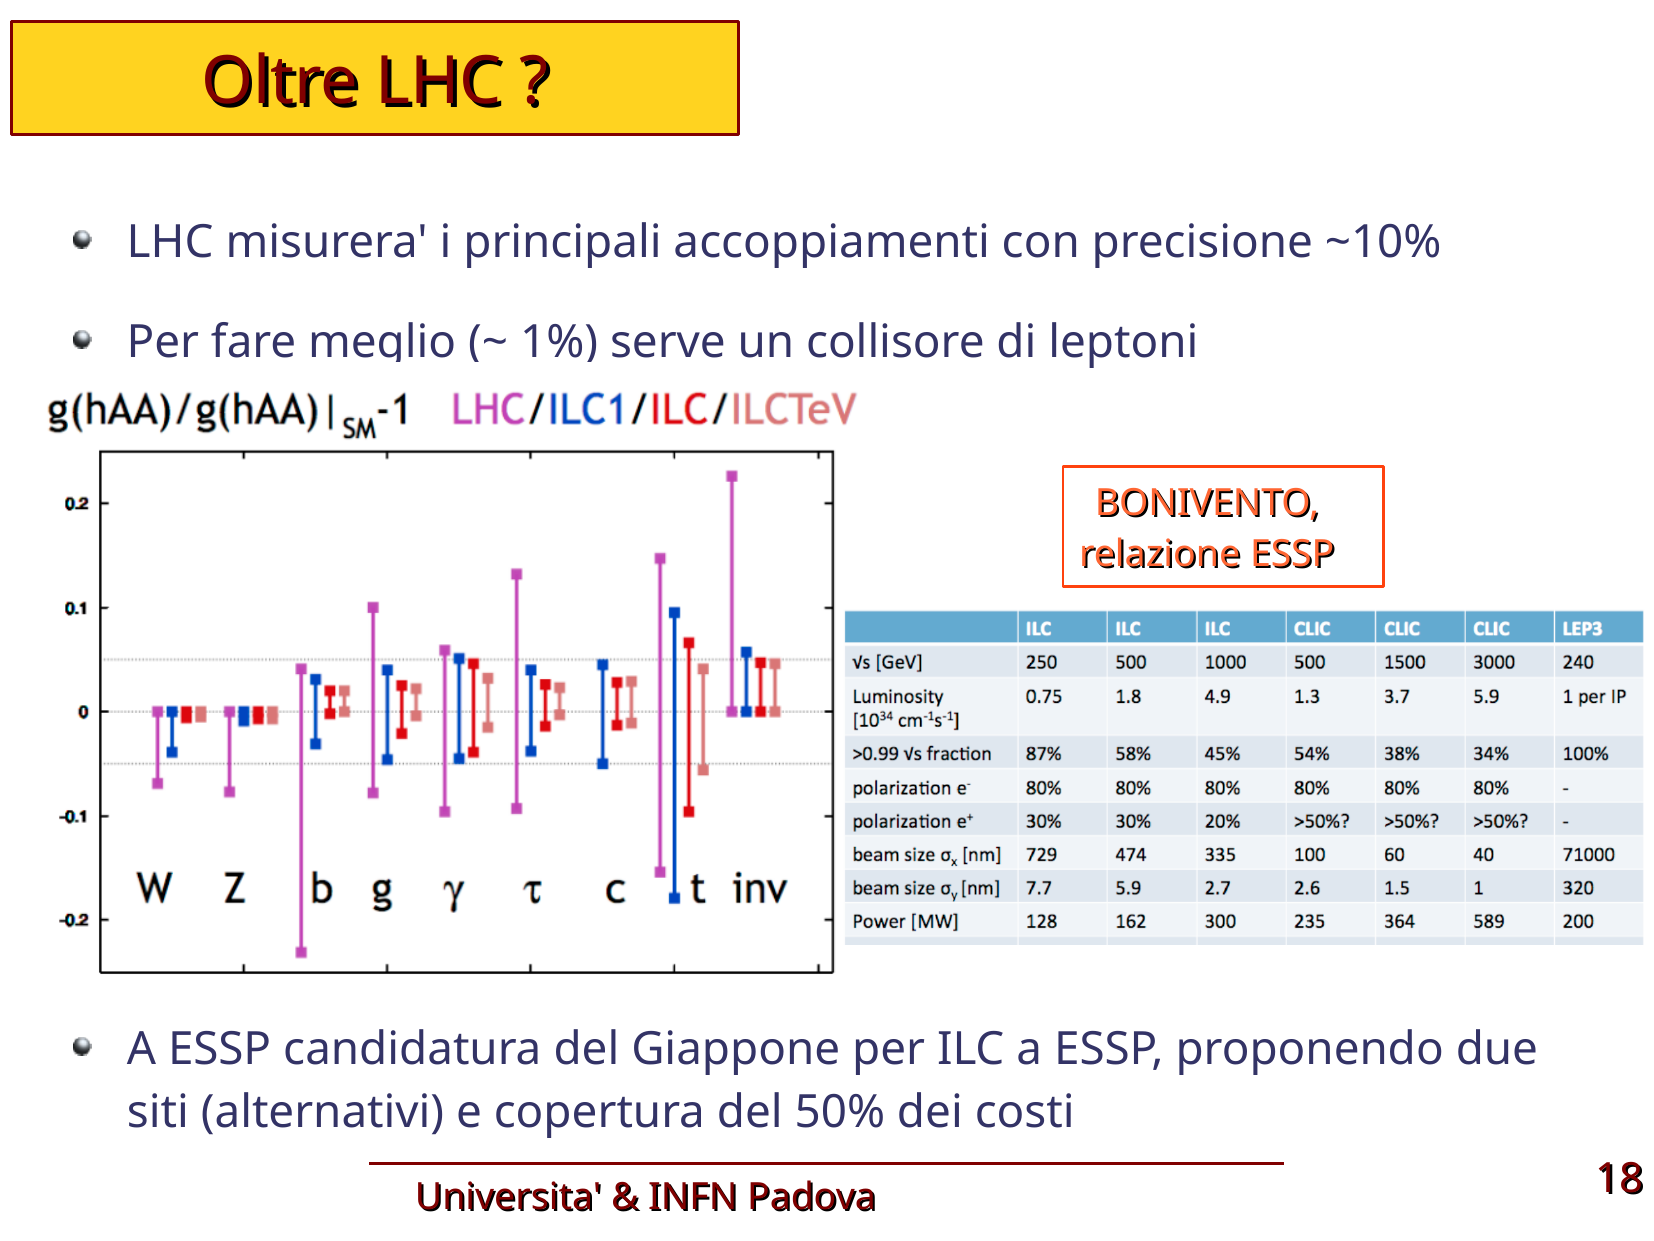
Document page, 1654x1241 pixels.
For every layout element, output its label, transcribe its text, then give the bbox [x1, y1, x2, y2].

title Oltre LHC ? [11, 21, 739, 135]
picture [73, 330, 92, 349]
text_box BONIVENTO, relazione ESSP [1062, 466, 1384, 573]
list A ESSP candidatura del Giappone per ILC a ESSP, proponendo due siti (alternativi) e copertura del 50% dei costi [55, 1015, 1545, 1158]
list LHC misurera' i principali accoppiamenti con precisione ~10% Per fare meglio (~ 1%) serve un collisore di leptoni [55, 177, 1544, 319]
picture [18, 362, 1648, 999]
